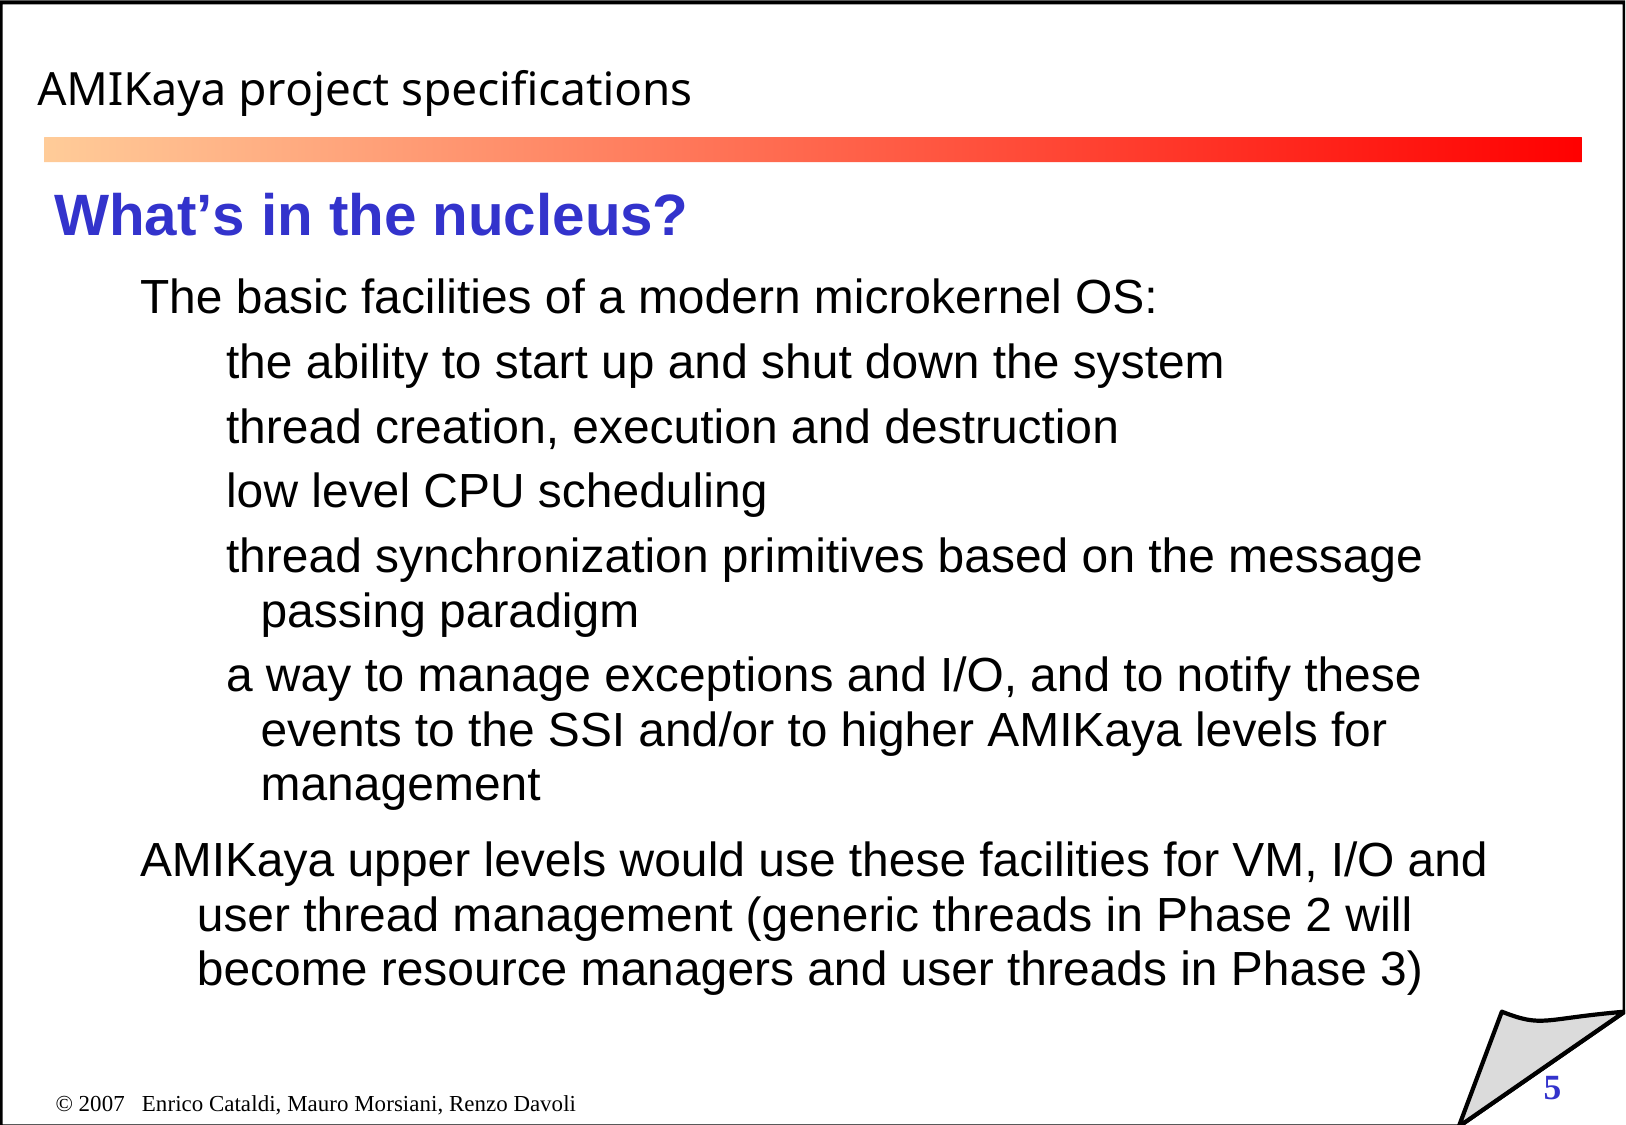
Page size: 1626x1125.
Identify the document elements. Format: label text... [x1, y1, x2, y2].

list What’s in the nucleus? The basic facilities of a modern microkernel OS: the ability to start up and shut down the system thread creation, execution and destruction low level CPU scheduling thread synchronization primitives based on the message passing paradigm a way to manage exceptions and I/O, and to notify these events to the SSI and/or to higher AMIKaya levels for management AMIKaya upper levels would use these facilities for VM, I/O and user thread management (generic threads in Phase 2 will become resource managers and user threads in Phase 3) [54, 187, 1571, 1124]
title AMIKaya project specifications [37, 44, 1588, 131]
